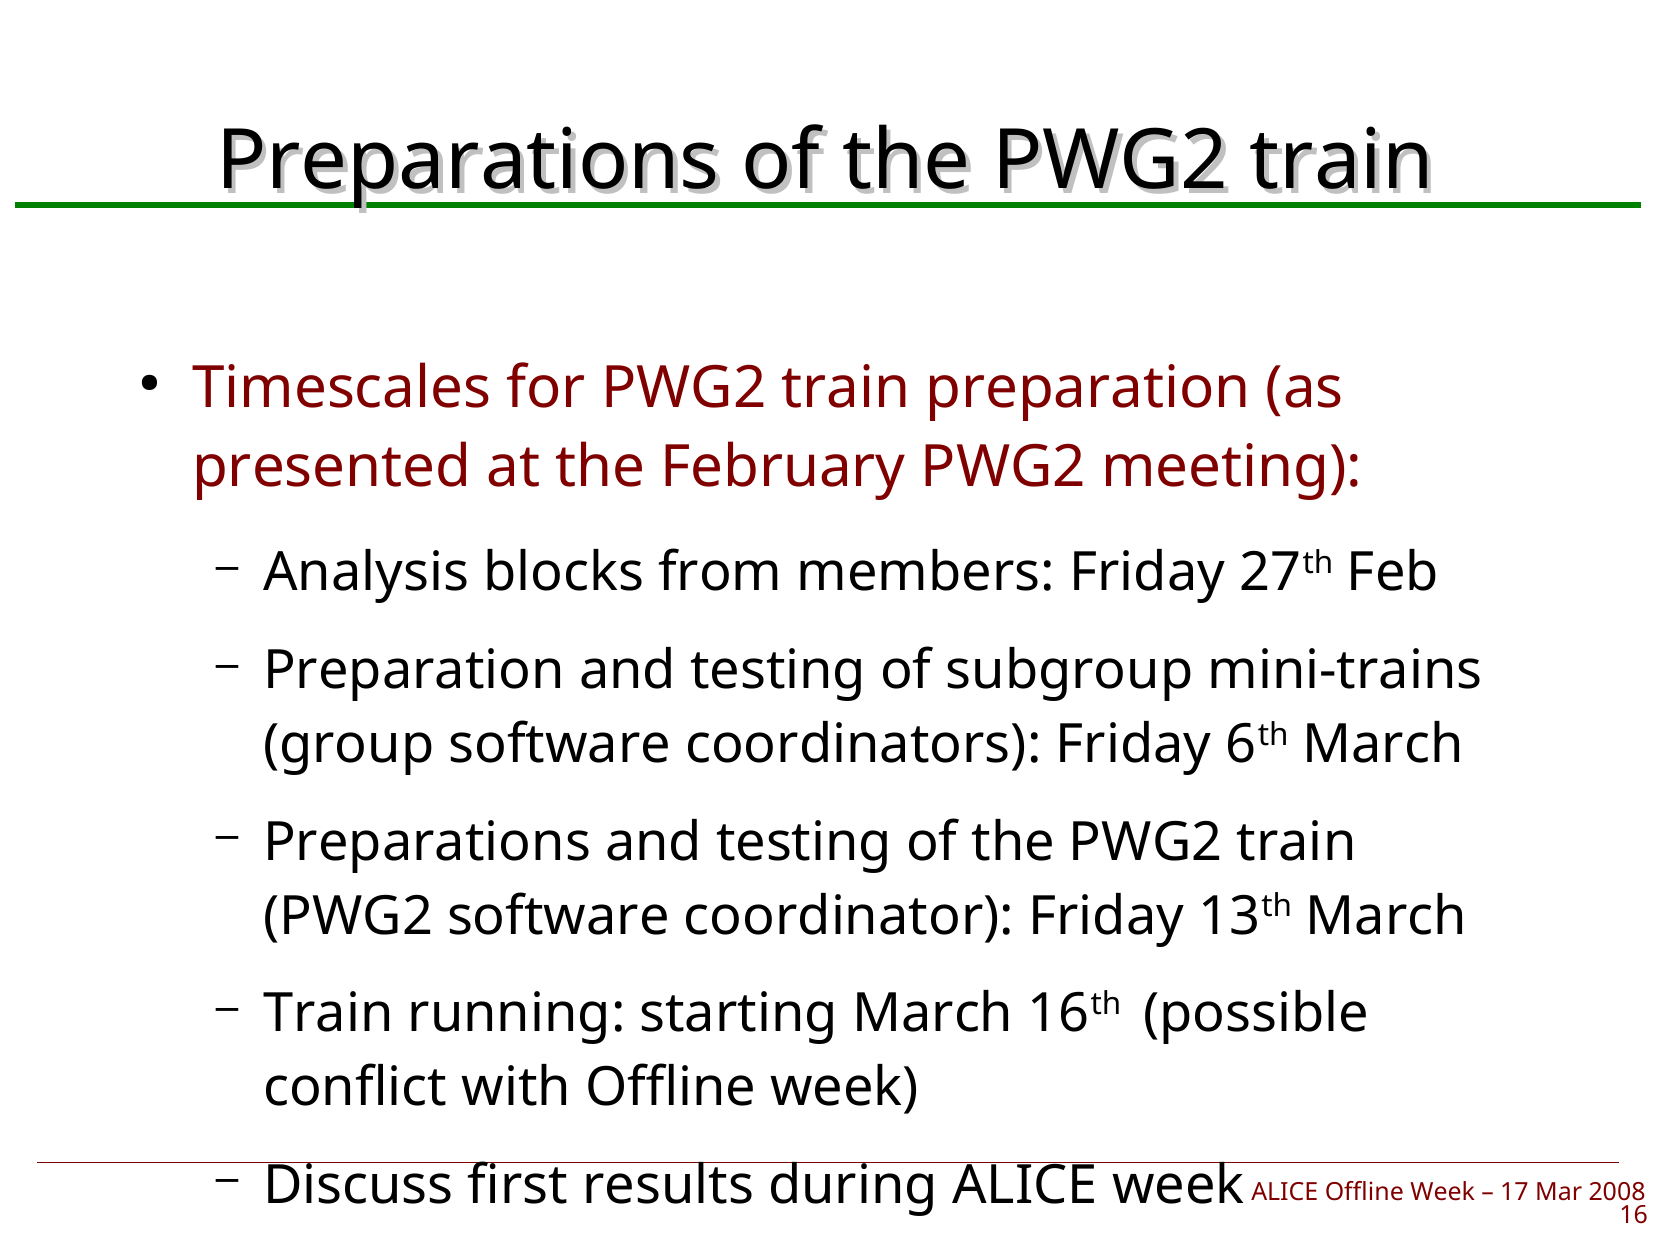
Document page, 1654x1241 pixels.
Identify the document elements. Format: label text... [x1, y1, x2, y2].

list Timescales for PWG2 train preparation (as presented at the February PWG2 meeting): Analysis blocks from members: Friday 27th Feb Preparation and testing of subgroup mini-trains (group software coordinators): Friday 6th March Preparations and testing of the PWG2 train (PWG2 software coordinator): Friday 13th March Train running: starting March 16th (possible conflict with Offline week) Discuss first results during ALICE week [121, 344, 1533, 1134]
title Preparations of the PWG2 train [119, 52, 1532, 261]
